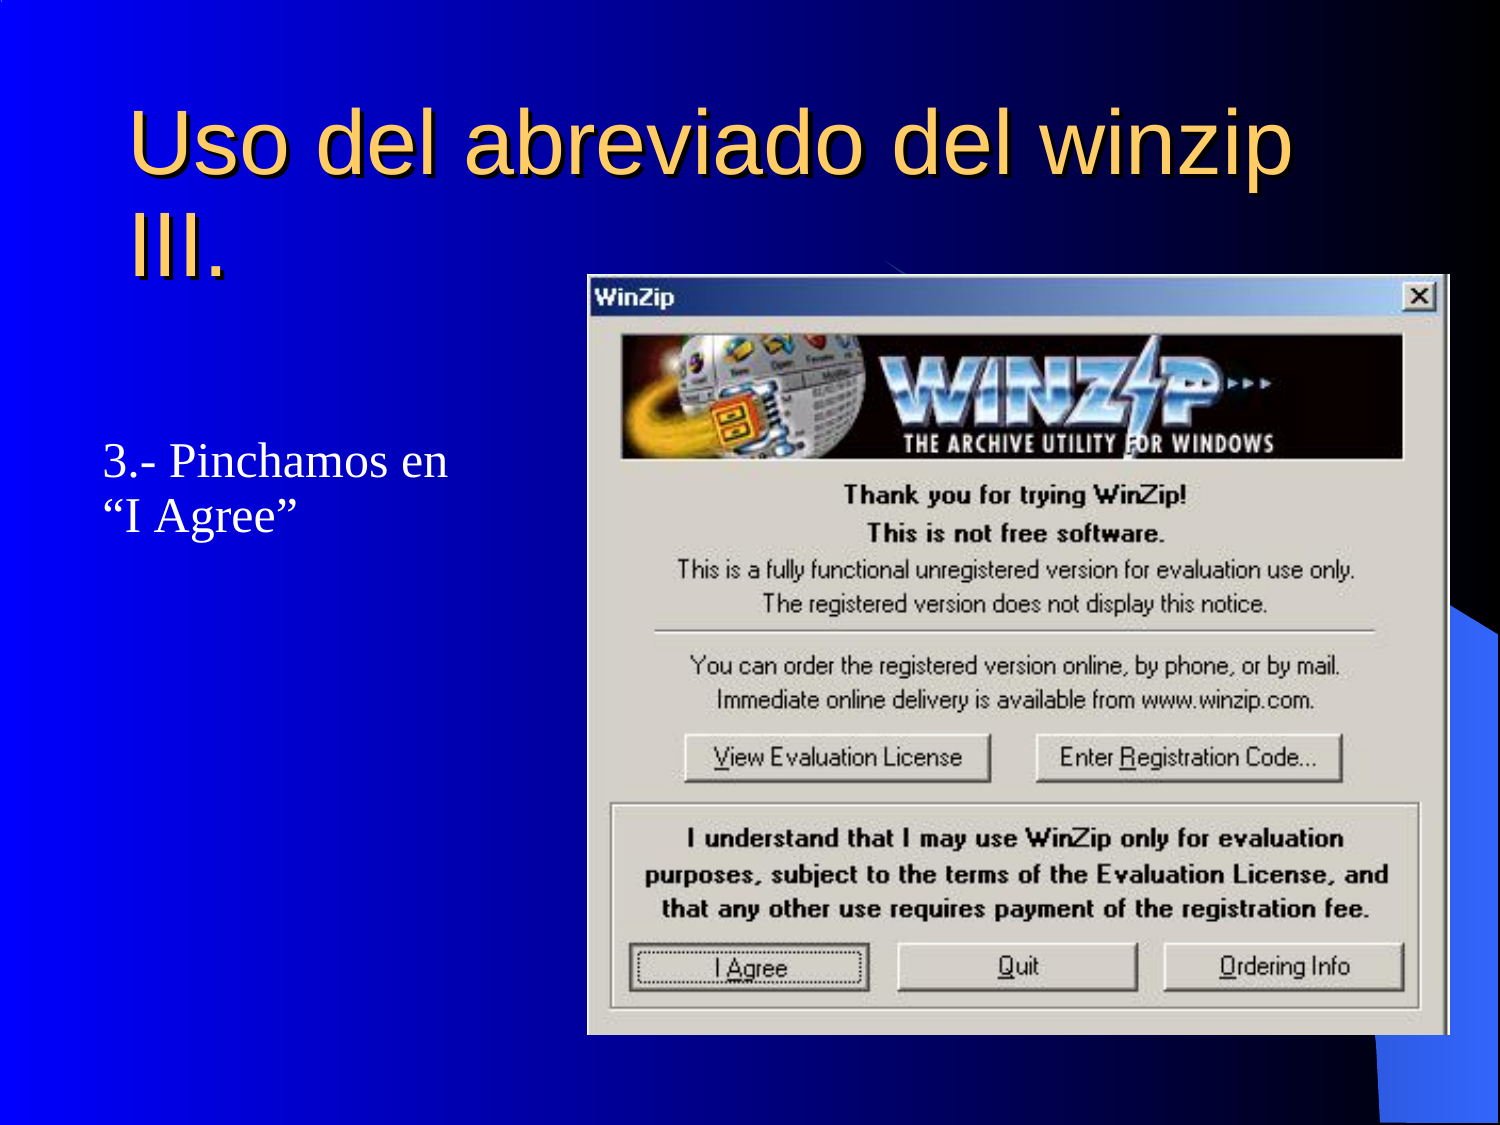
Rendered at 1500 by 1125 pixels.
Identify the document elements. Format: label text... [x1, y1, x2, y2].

title Uso del abreviado del winzip III. [111, 76, 1438, 312]
picture [587, 274, 1450, 1035]
text_box 3.- Pinchamos en “I Agree” [87, 424, 513, 551]
